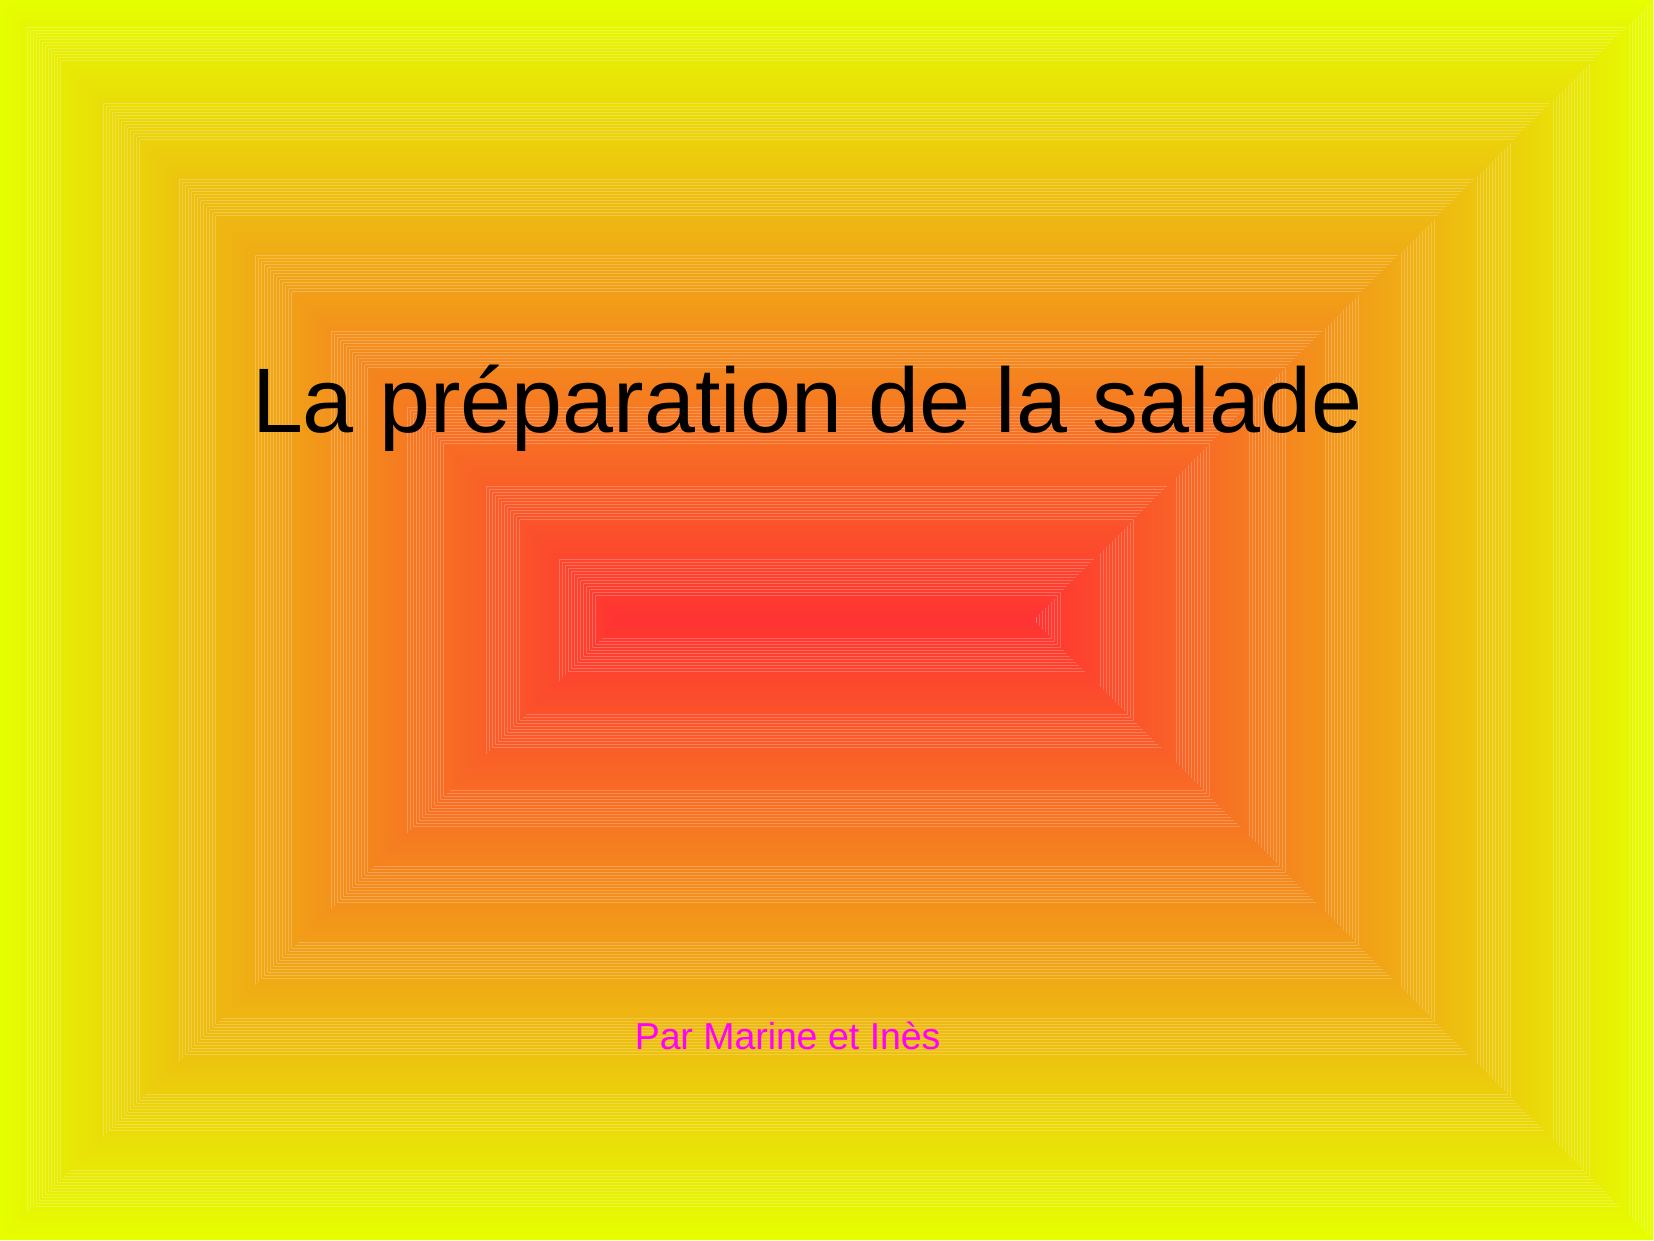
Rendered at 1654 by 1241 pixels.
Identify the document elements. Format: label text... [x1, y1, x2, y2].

text_box Par Marine et Inès [620, 1006, 1004, 1063]
title La préparation de la salade [76, 294, 1565, 502]
